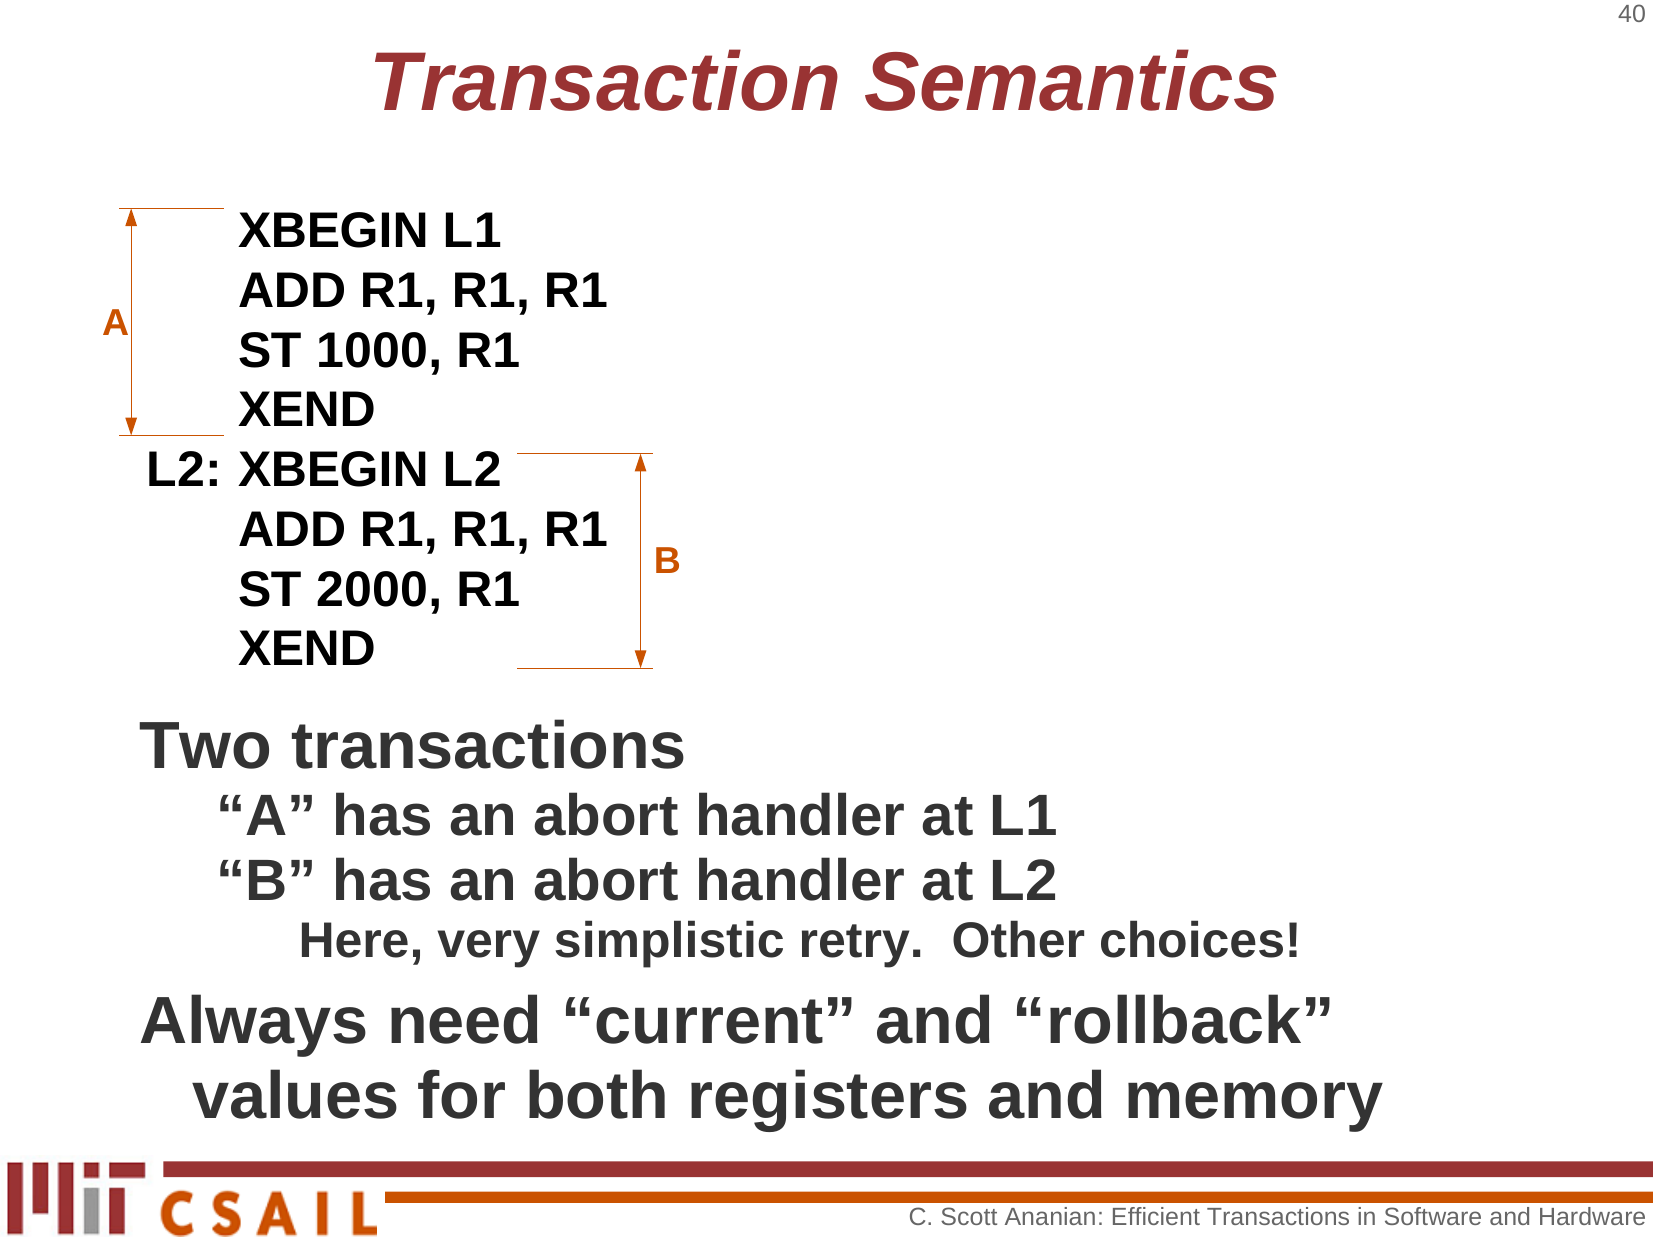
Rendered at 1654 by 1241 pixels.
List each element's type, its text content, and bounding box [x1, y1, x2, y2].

chart [143, 141, 1128, 682]
picture [0, 1155, 377, 1237]
list Two transactions “A” has an abort handler at L1 “B” has an abort handler at L2 Here, very simplistic retry. Other choices! Always need “current” and “rollback” values for both registers and memory [121, 707, 1561, 1168]
title Transaction Semantics [51, 28, 1600, 135]
